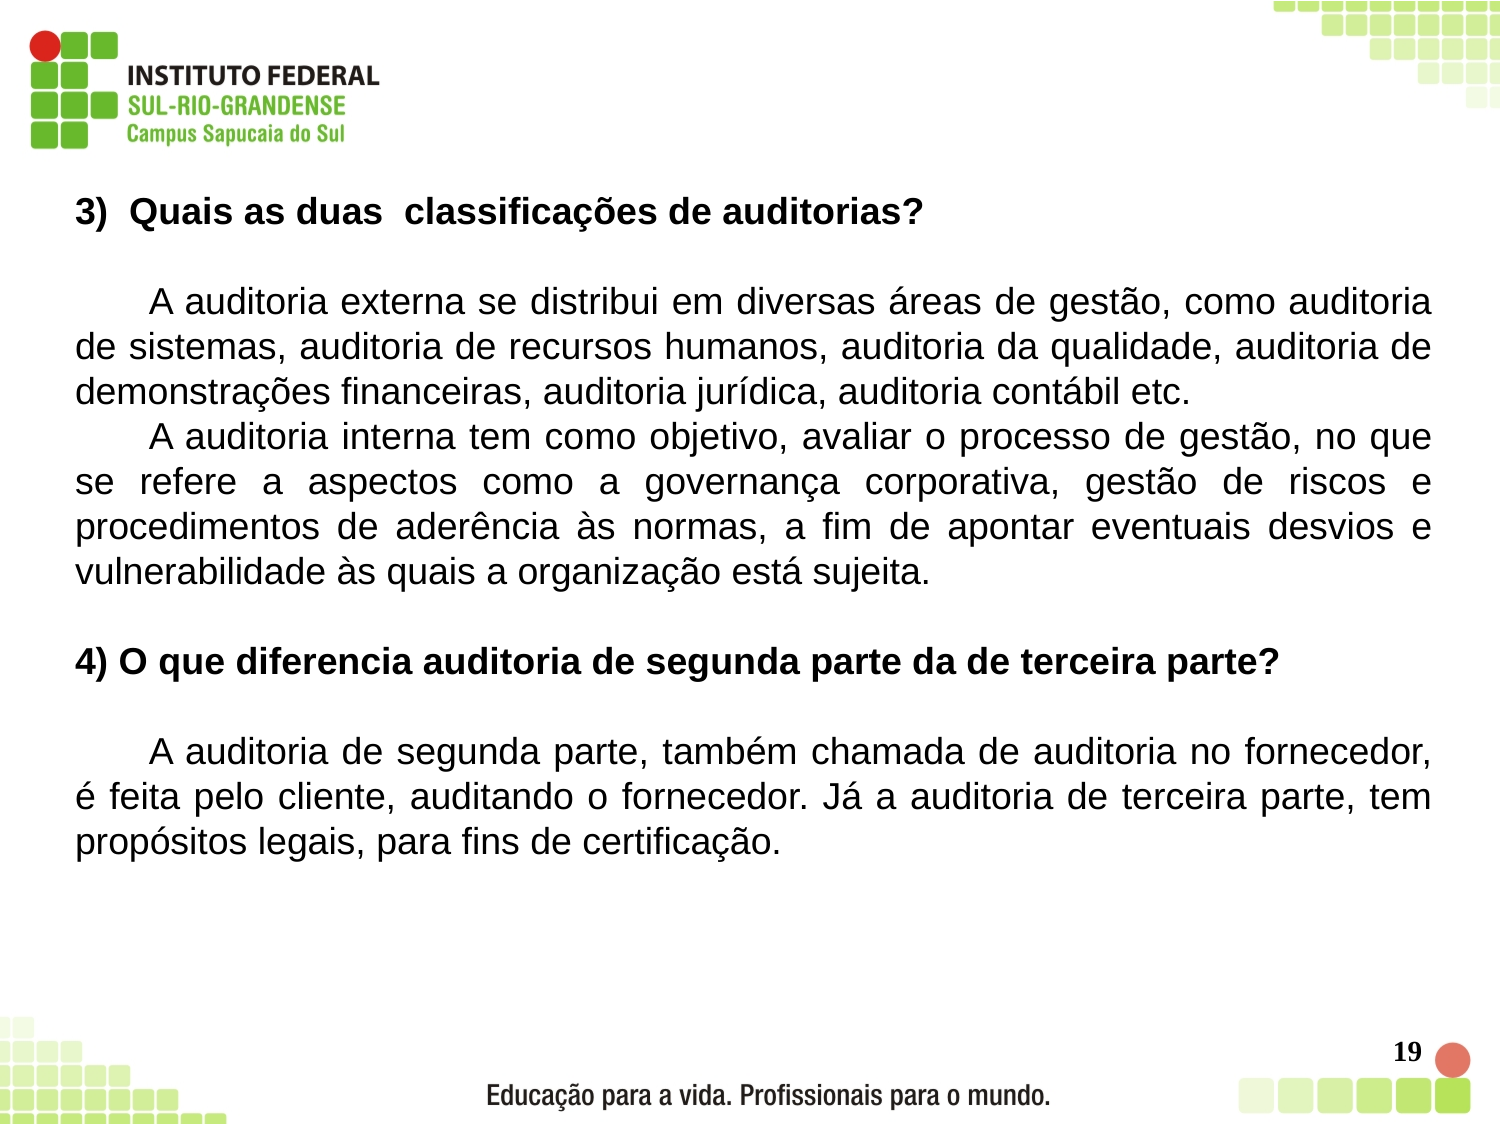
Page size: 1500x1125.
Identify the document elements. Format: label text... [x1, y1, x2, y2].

picture [0, 1, 1500, 1124]
text_box 3) Quais as duas classificações de auditorias? A auditoria externa se distribui em diversas áreas de gestão, como auditoria de sistemas, auditoria de recursos humanos, auditoria da qualidade, auditoria de demonstrações financeiras, auditoria jurídica, auditoria contábil etc. A auditoria interna tem como objetivo, avaliar o processo de gestão, no que se refere a aspectos como a governança corporativa, gestão de riscos e procedimentos de aderência às normas, a fim de apontar eventuais desvios e vulnerabilidade às quais a organização está sujeita. 4) O que diferencia auditoria de segunda parte da de terceira parte? A auditoria de segunda parte, também chamada de auditoria no fornecedor, é feita pelo cliente, auditando o fornecedor. Já a auditoria de terceira parte, tem propósitos legais, para fins de certificação. [74, 187, 1433, 896]
